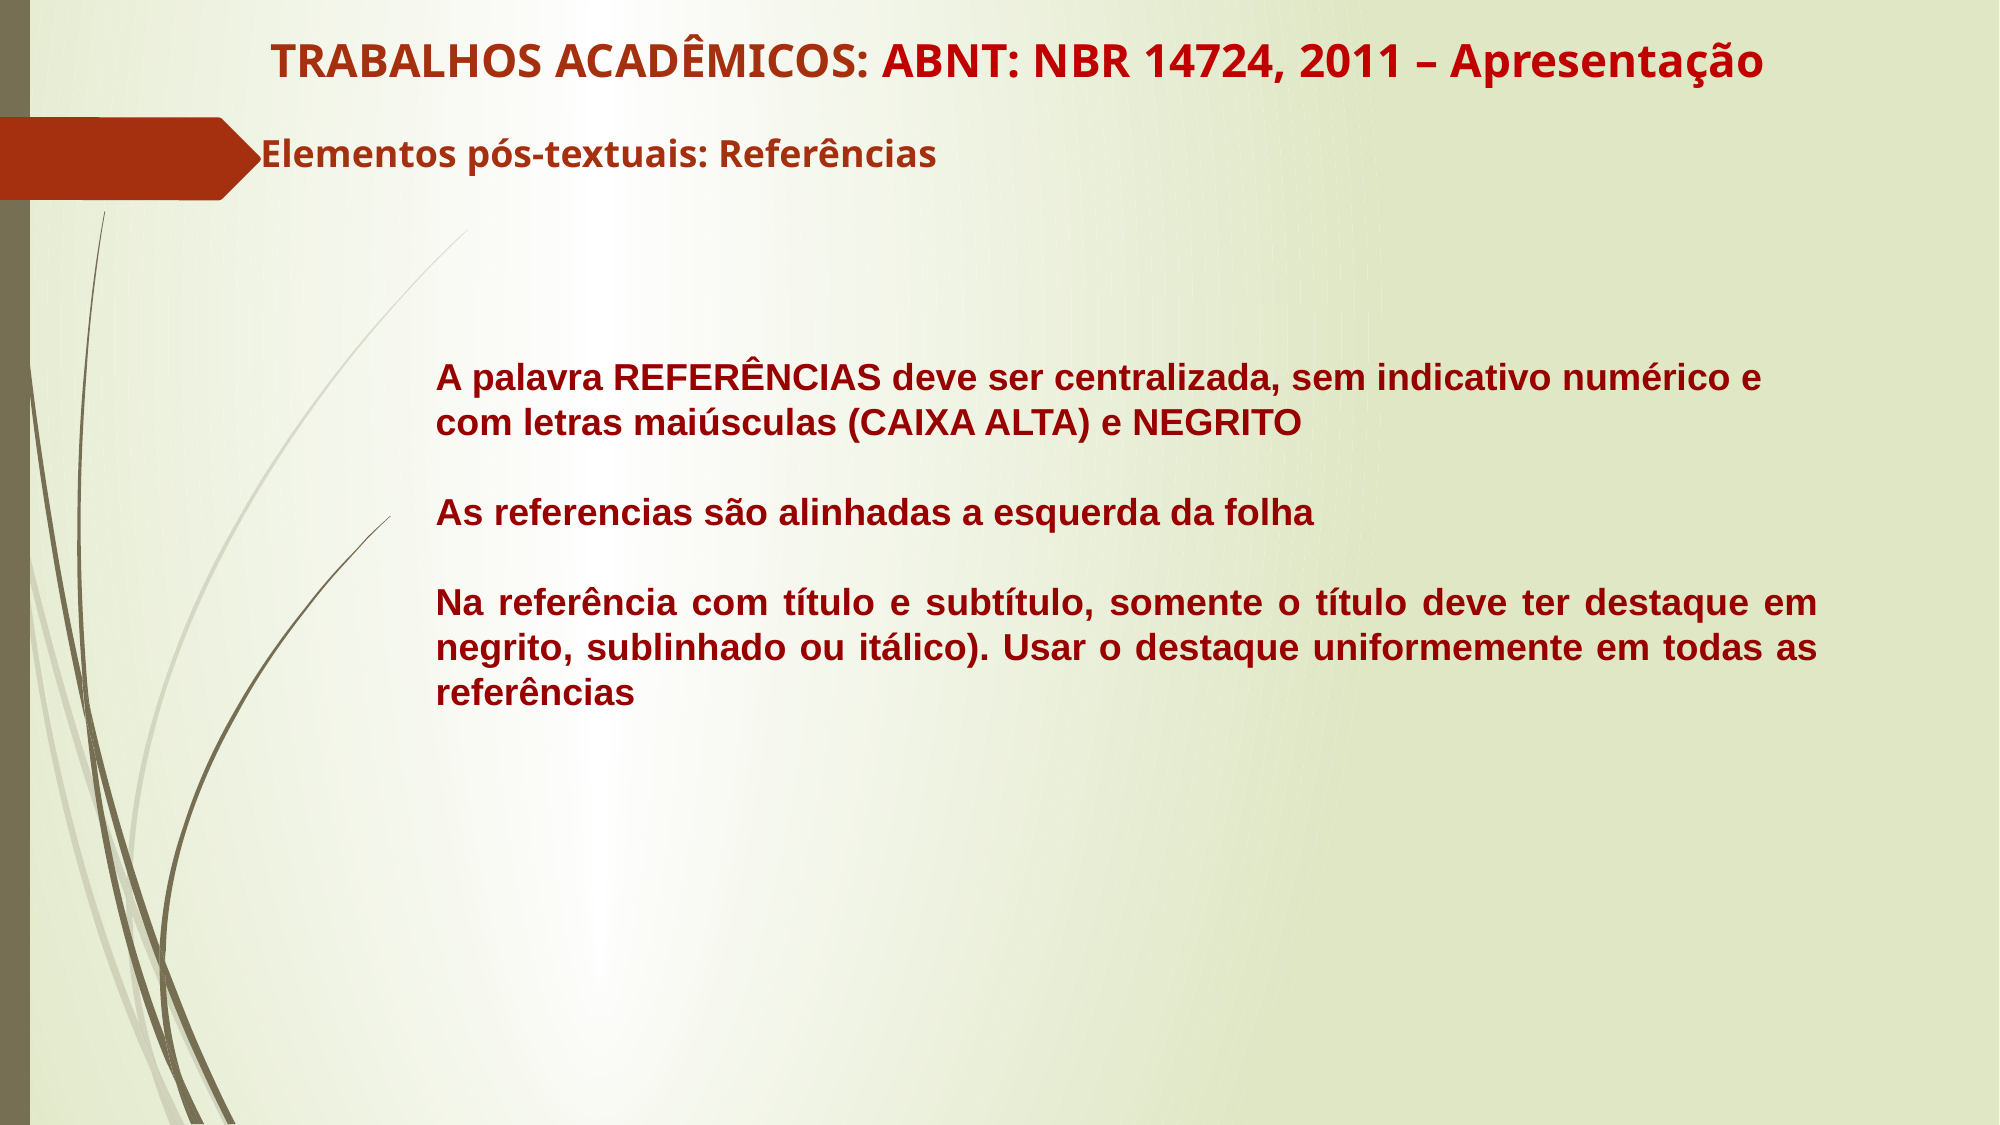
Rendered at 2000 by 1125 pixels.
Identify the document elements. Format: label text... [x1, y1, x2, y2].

text_box TRABALHOS ACADÊMICOS: ABNT: NBR 14724, 2011 – Apresentação [255, 24, 2000, 94]
text_box Elementos pós-textuais: Referências [245, 122, 953, 183]
text_box A palavra REFERÊNCIAS deve ser centralizada, sem indicativo numérico e com letras maiúsculas (CAIXA ALTA) e NEGRITO As referencias são alinhadas a esquerda da folha Na referência com título e subtítulo, somente o título deve ter destaque em negrito, sublinhado ou itálico). Usar o destaque uniformemente em todas as referências [420, 210, 1834, 811]
